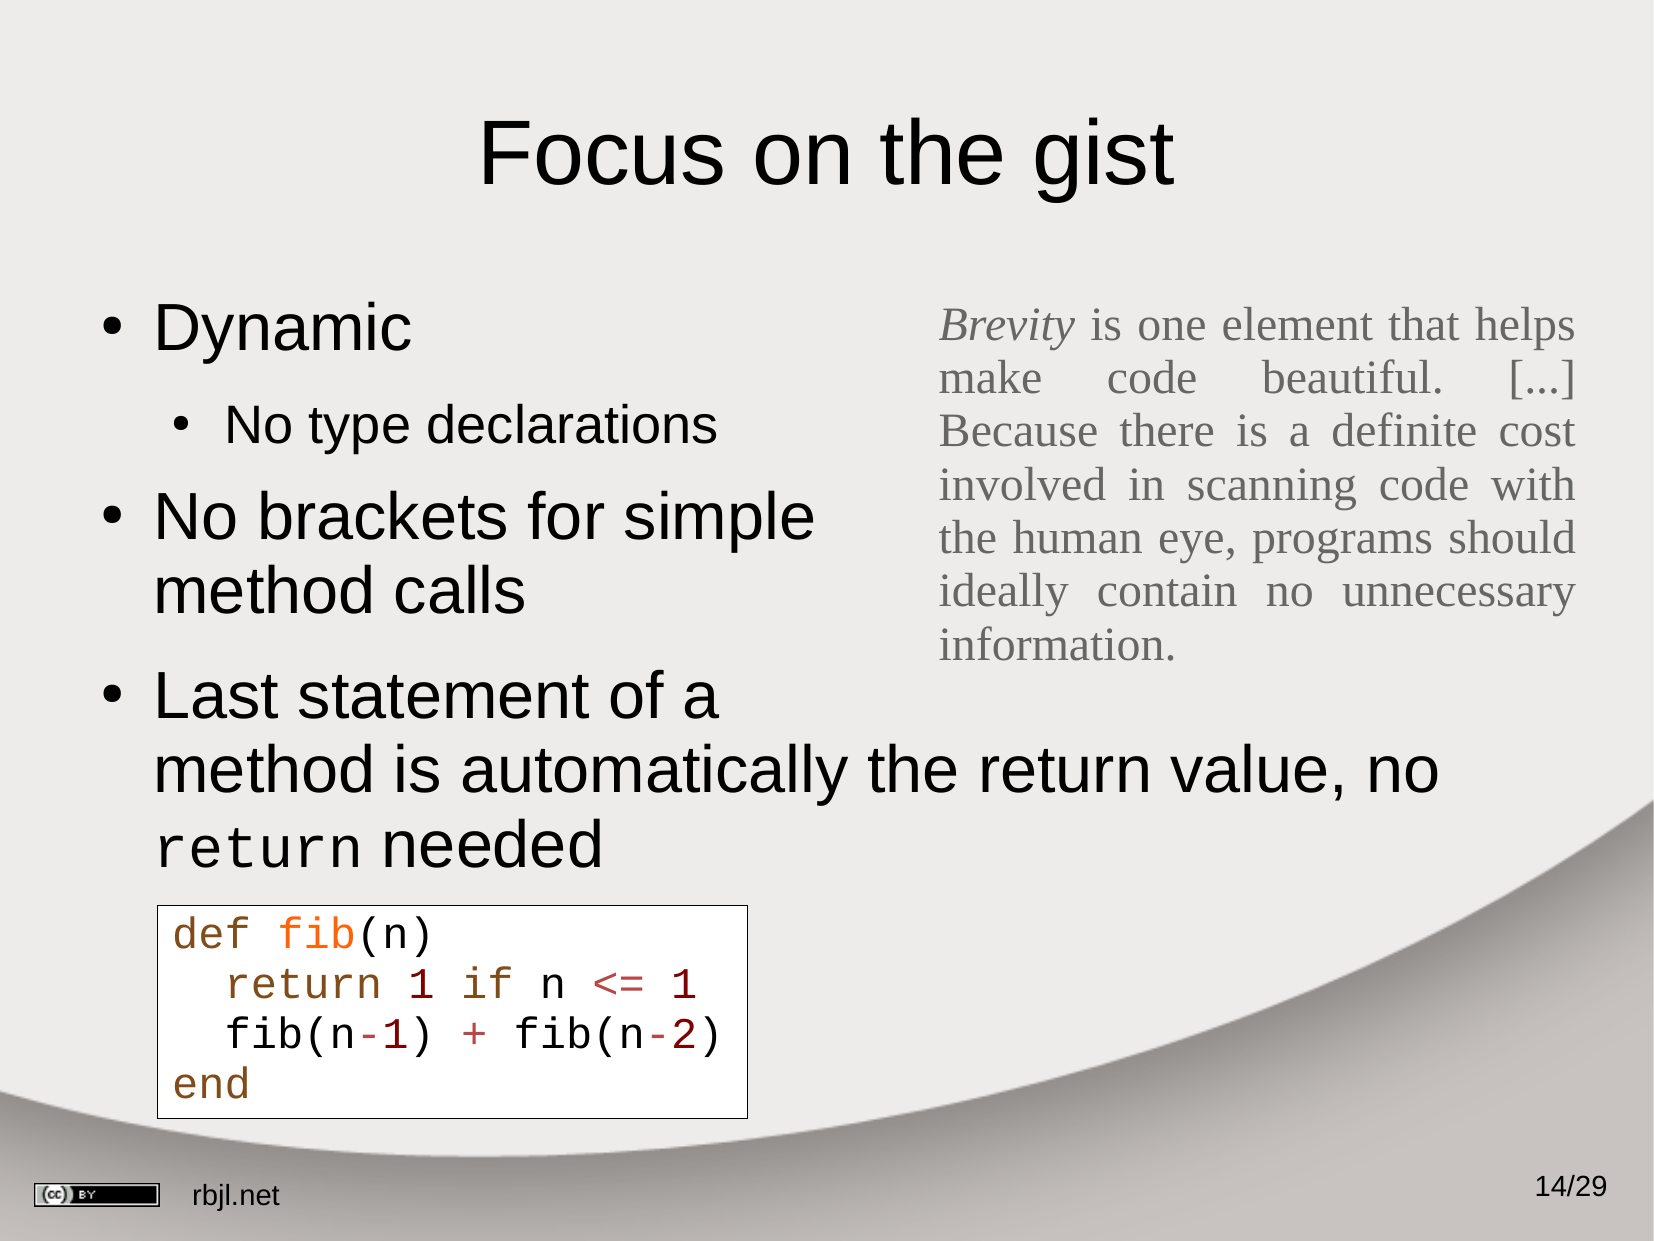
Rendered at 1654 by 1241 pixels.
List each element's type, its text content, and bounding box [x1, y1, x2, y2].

title Focus on the gist [82, 56, 1571, 250]
picture [0, 0, 1654, 1241]
text_box def fib(n) return 1 if n <= 1 fib(n-1) + fib(n-2) end [157, 905, 748, 1119]
list Dynamic No type declarations No brackets for simple method calls Last statement of a method is automatically the return value, no return needed [82, 290, 1571, 1094]
text_box Brevity is one element that helps make code beautiful. [...] Because there is a definite cost involved in scanning code with the human eye, programs should ideally contain no unnecessary information. [924, 290, 1592, 678]
